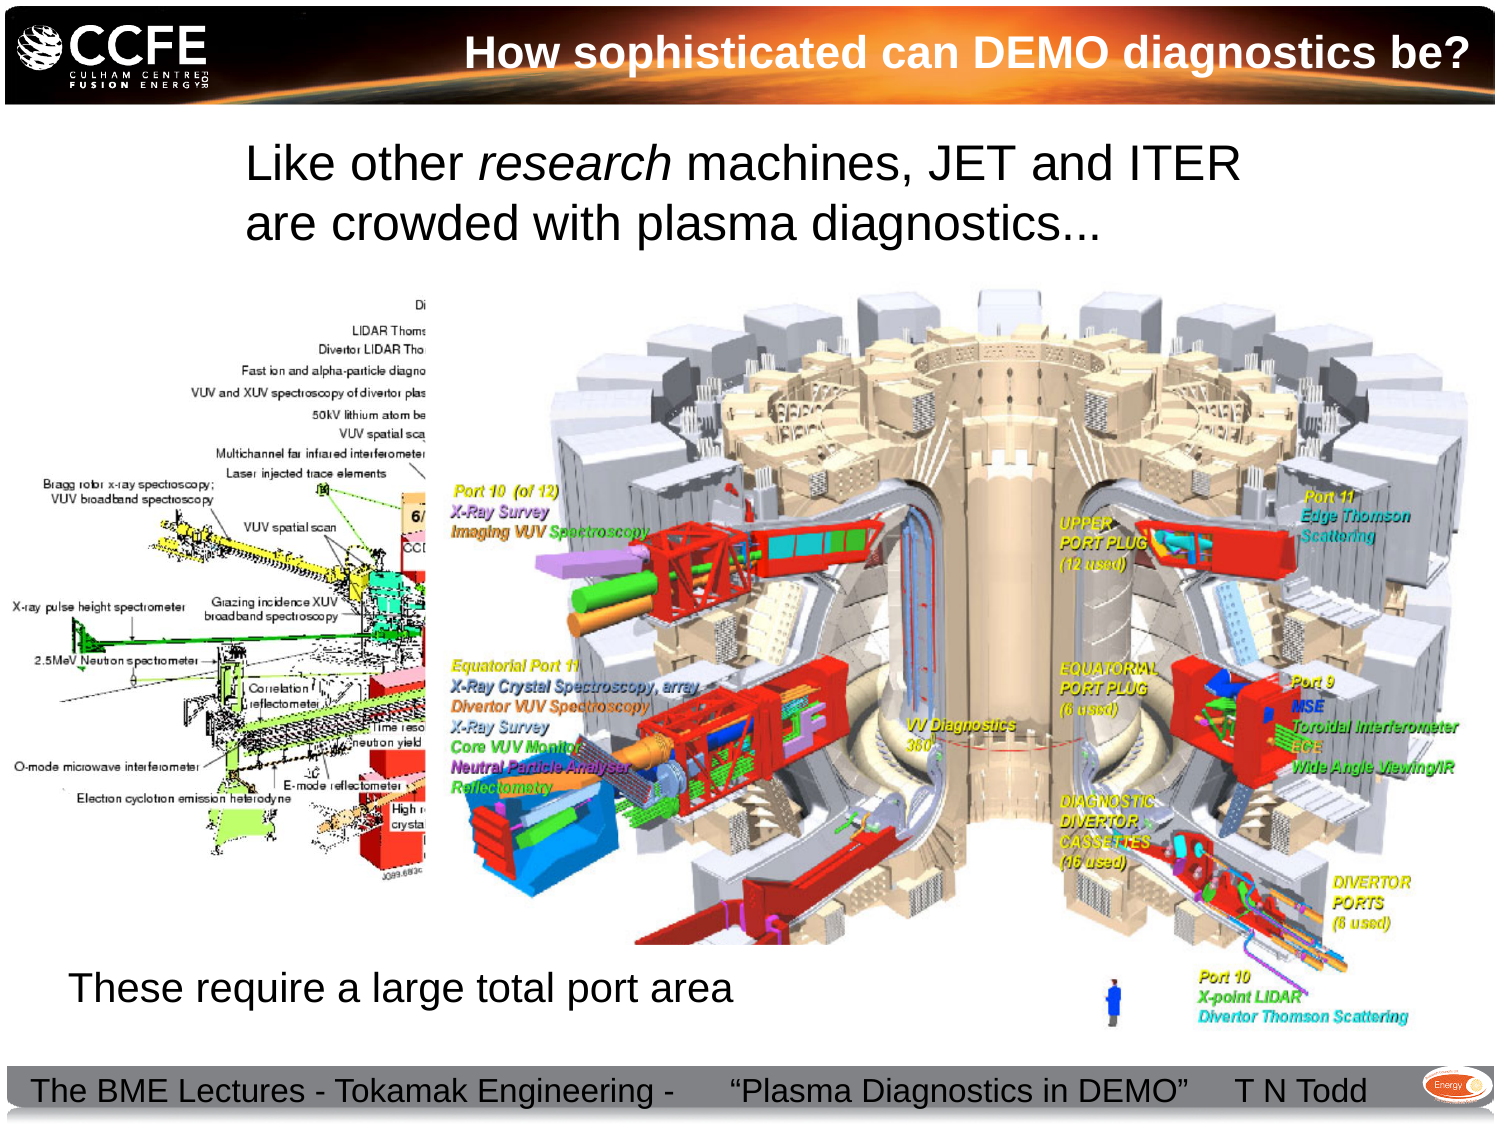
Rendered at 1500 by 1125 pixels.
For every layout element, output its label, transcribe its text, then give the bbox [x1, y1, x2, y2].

picture [5, 6, 275, 105]
text_box Like other research machines, JET and ITER are crowded with plasma diagnostics... [230, 121, 1276, 260]
picture [11, 271, 1477, 1052]
picture [7, 1066, 1494, 1125]
picture [1487, 6, 1495, 105]
text_box These require a large total port area [53, 944, 898, 1028]
text_box How sophisticated can DEMO diagnostics be? [275, 0, 1487, 108]
